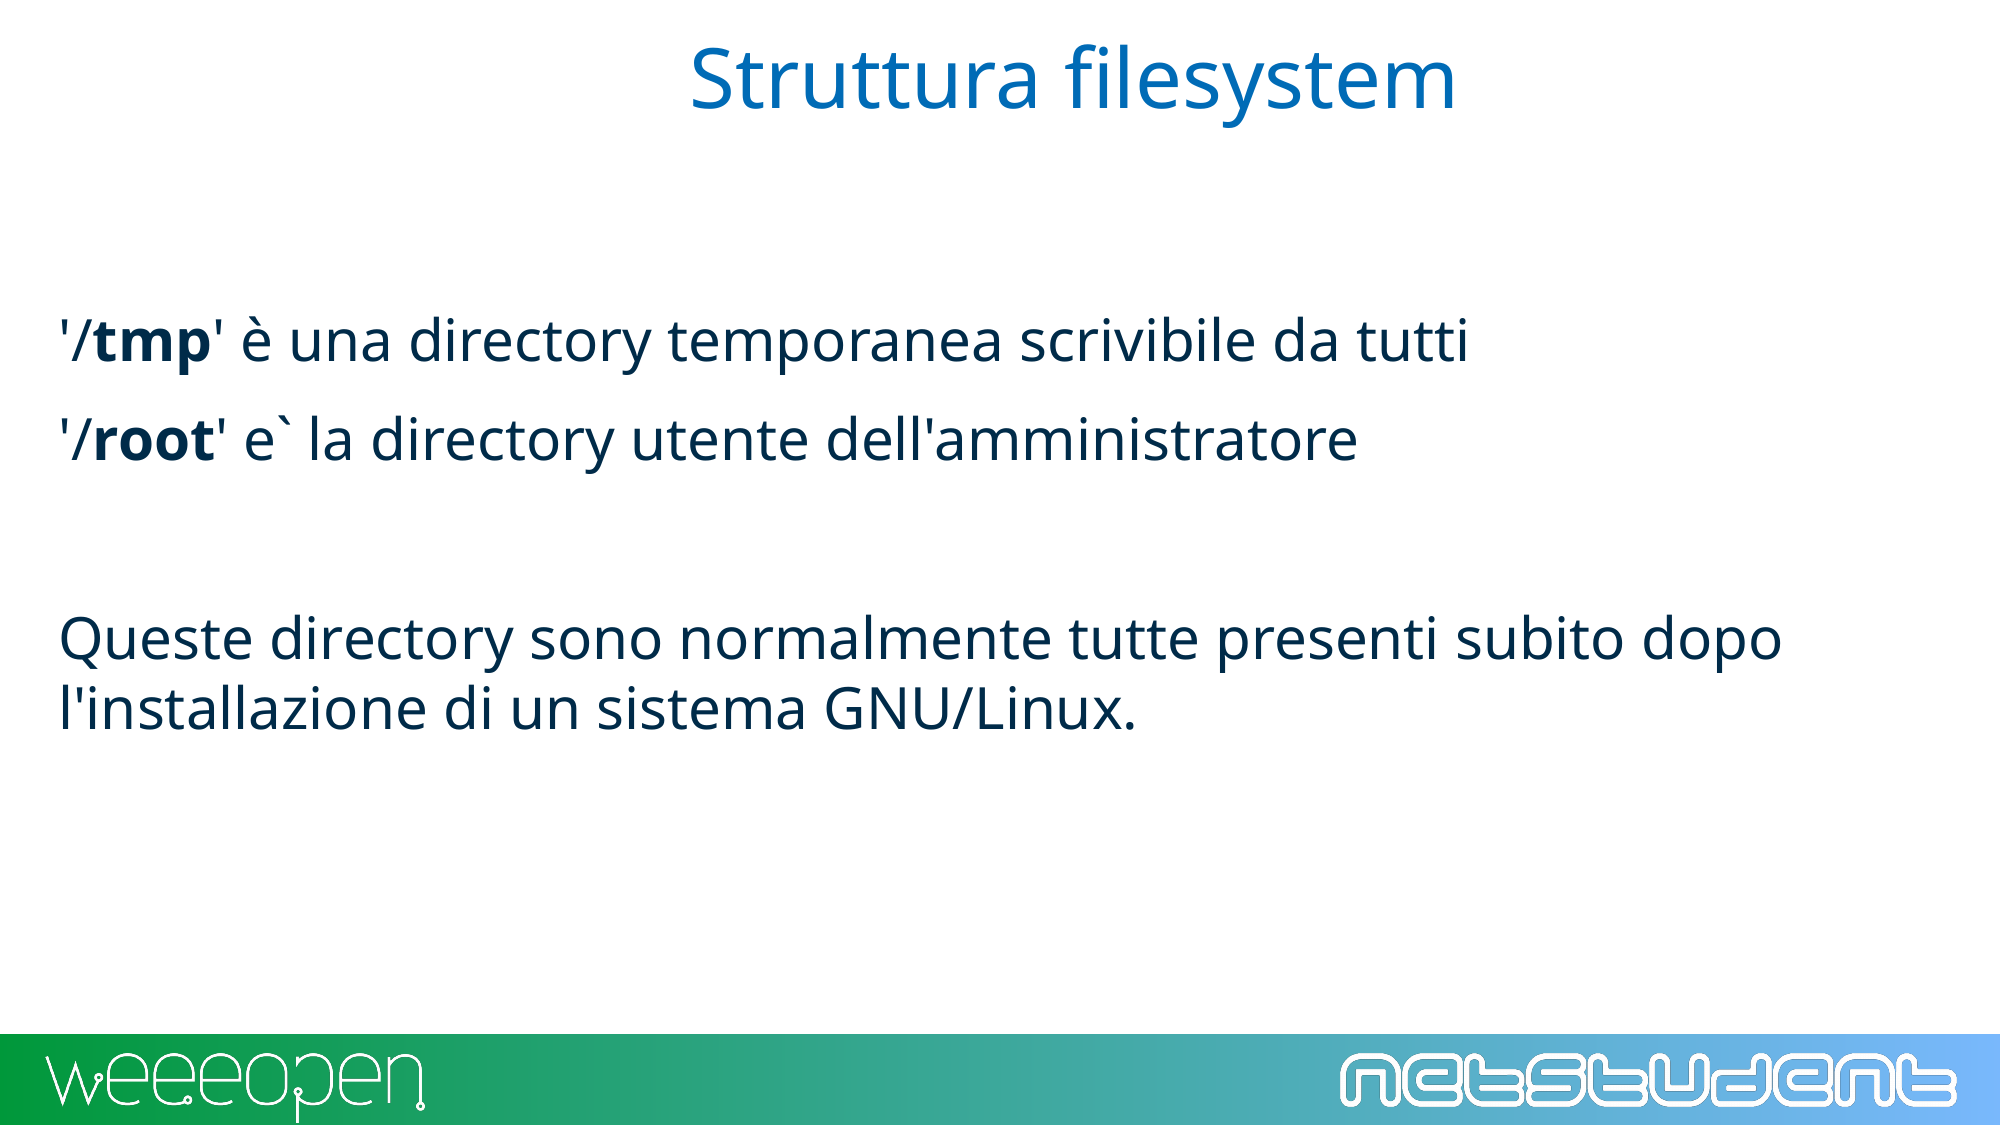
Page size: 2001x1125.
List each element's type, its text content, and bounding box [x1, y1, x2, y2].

picture [45, 1053, 425, 1123]
list '/tmp' è una directory temporanea scrivibile da tutti '/root' e` la directory utente dell'amministratore Queste directory sono normalmente tutte presenti subito dopo l'installazione di un sistema GNU/Linux. [43, 295, 1959, 1010]
picture [1340, 1053, 1957, 1107]
title Struttura filesystem [43, 29, 1959, 247]
